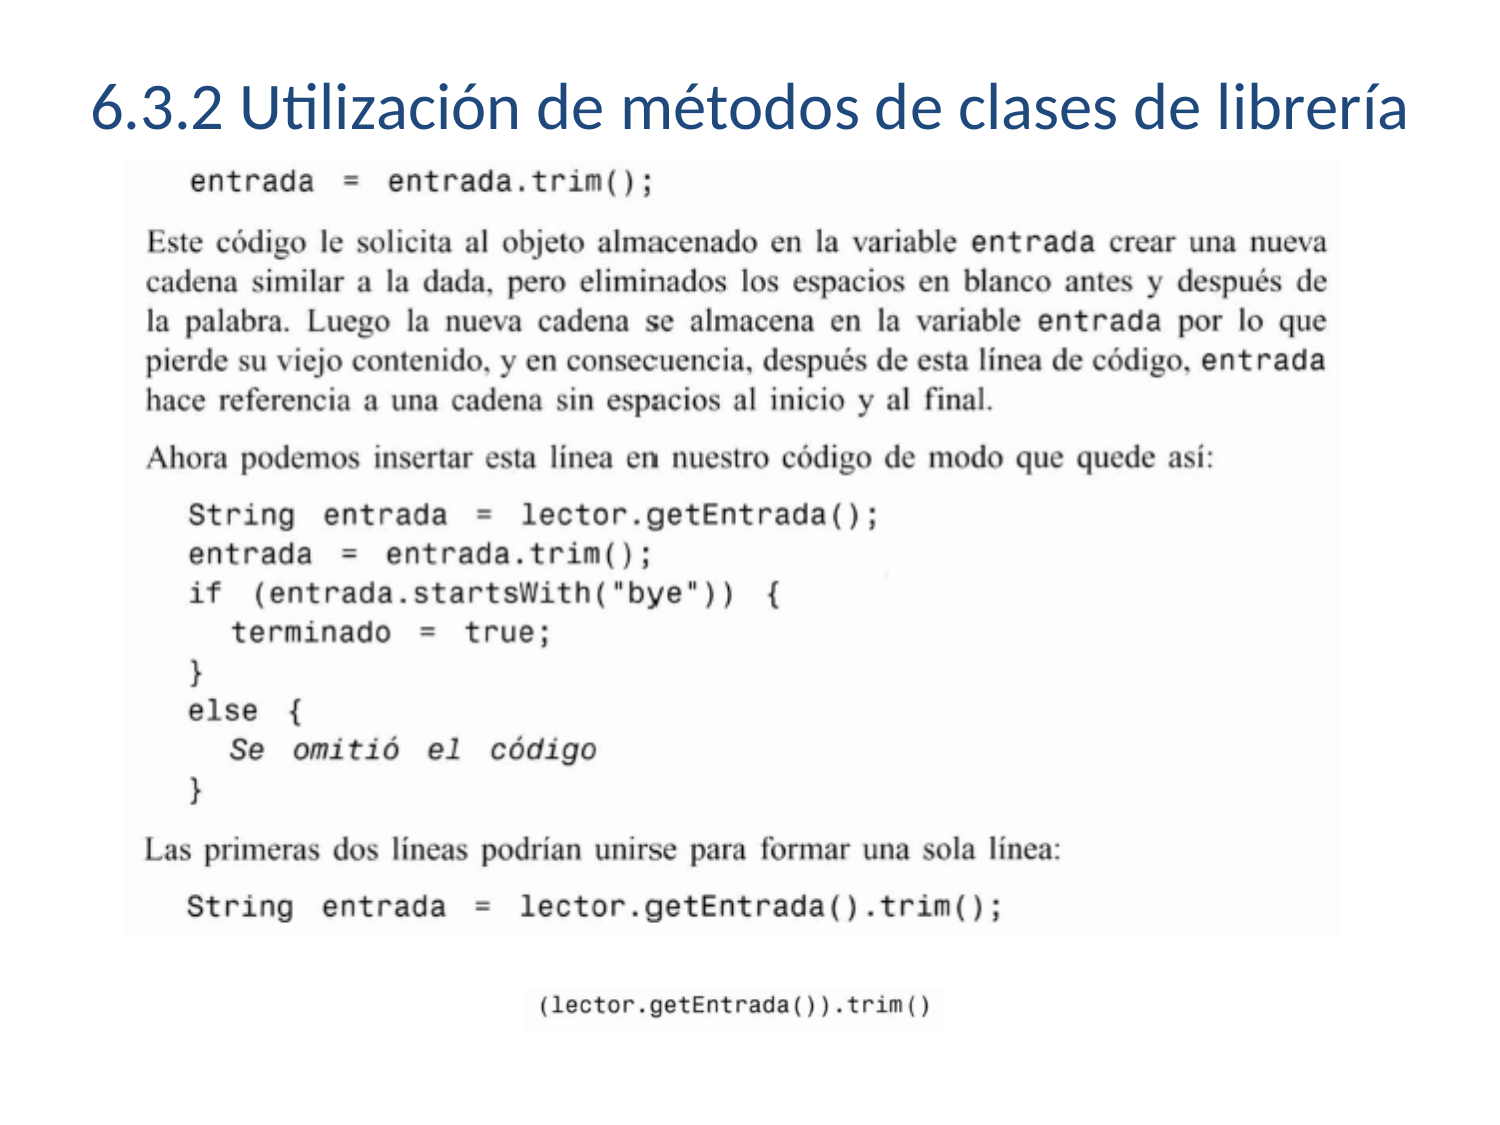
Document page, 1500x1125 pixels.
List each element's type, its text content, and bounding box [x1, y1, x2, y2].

picture [525, 987, 945, 1034]
picture [123, 160, 1341, 937]
title 6.3.2 Utilización de métodos de clases de librería [74, 45, 1459, 161]
